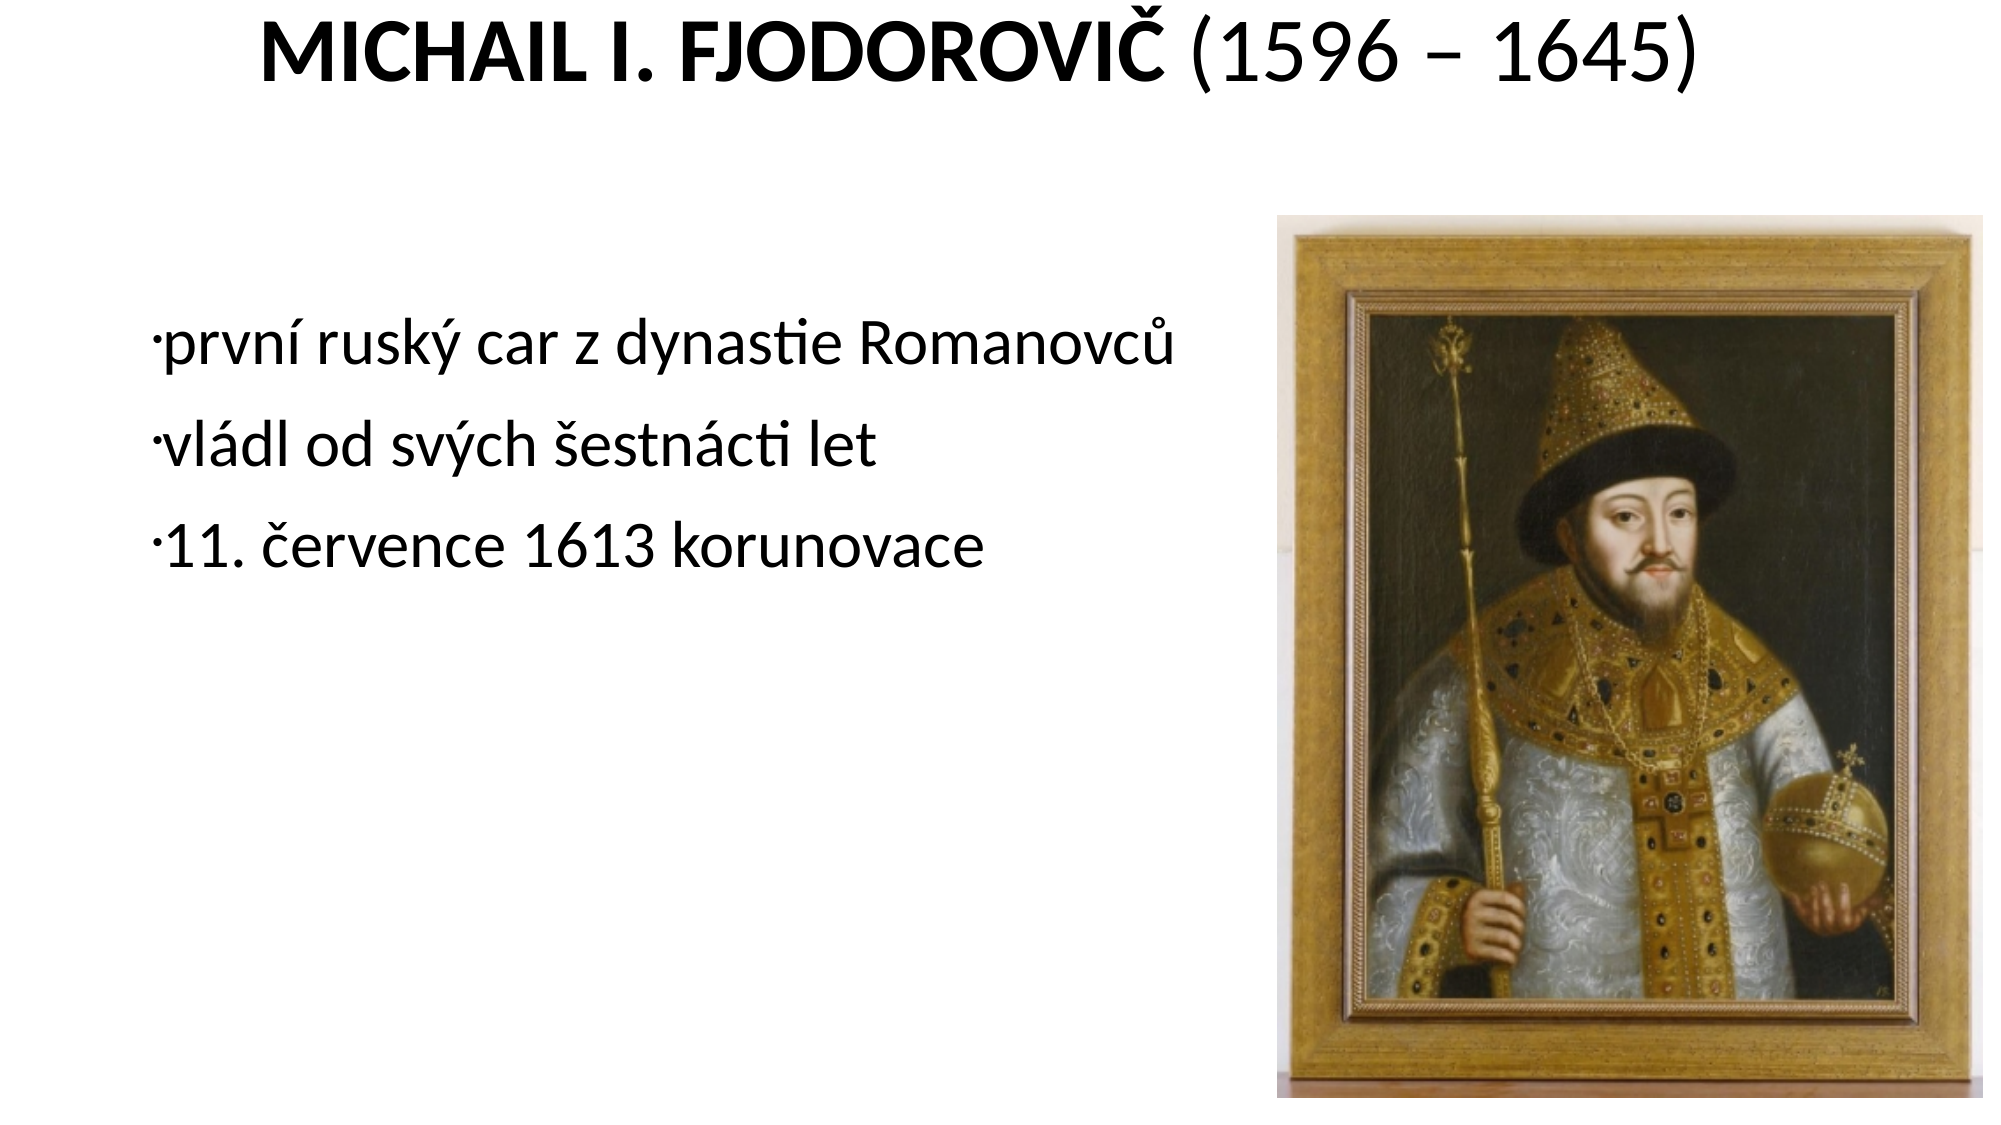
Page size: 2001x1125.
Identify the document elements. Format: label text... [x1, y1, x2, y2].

picture [1277, 215, 1983, 1098]
list první ruský car z dynastie Romanovců vládl od svých šestnácti let 11. července 1613 korunovace [137, 299, 1277, 1014]
text_box MICHAIL I. FJODOROVIČ (1596 – 1645) [243, 5, 2000, 204]
